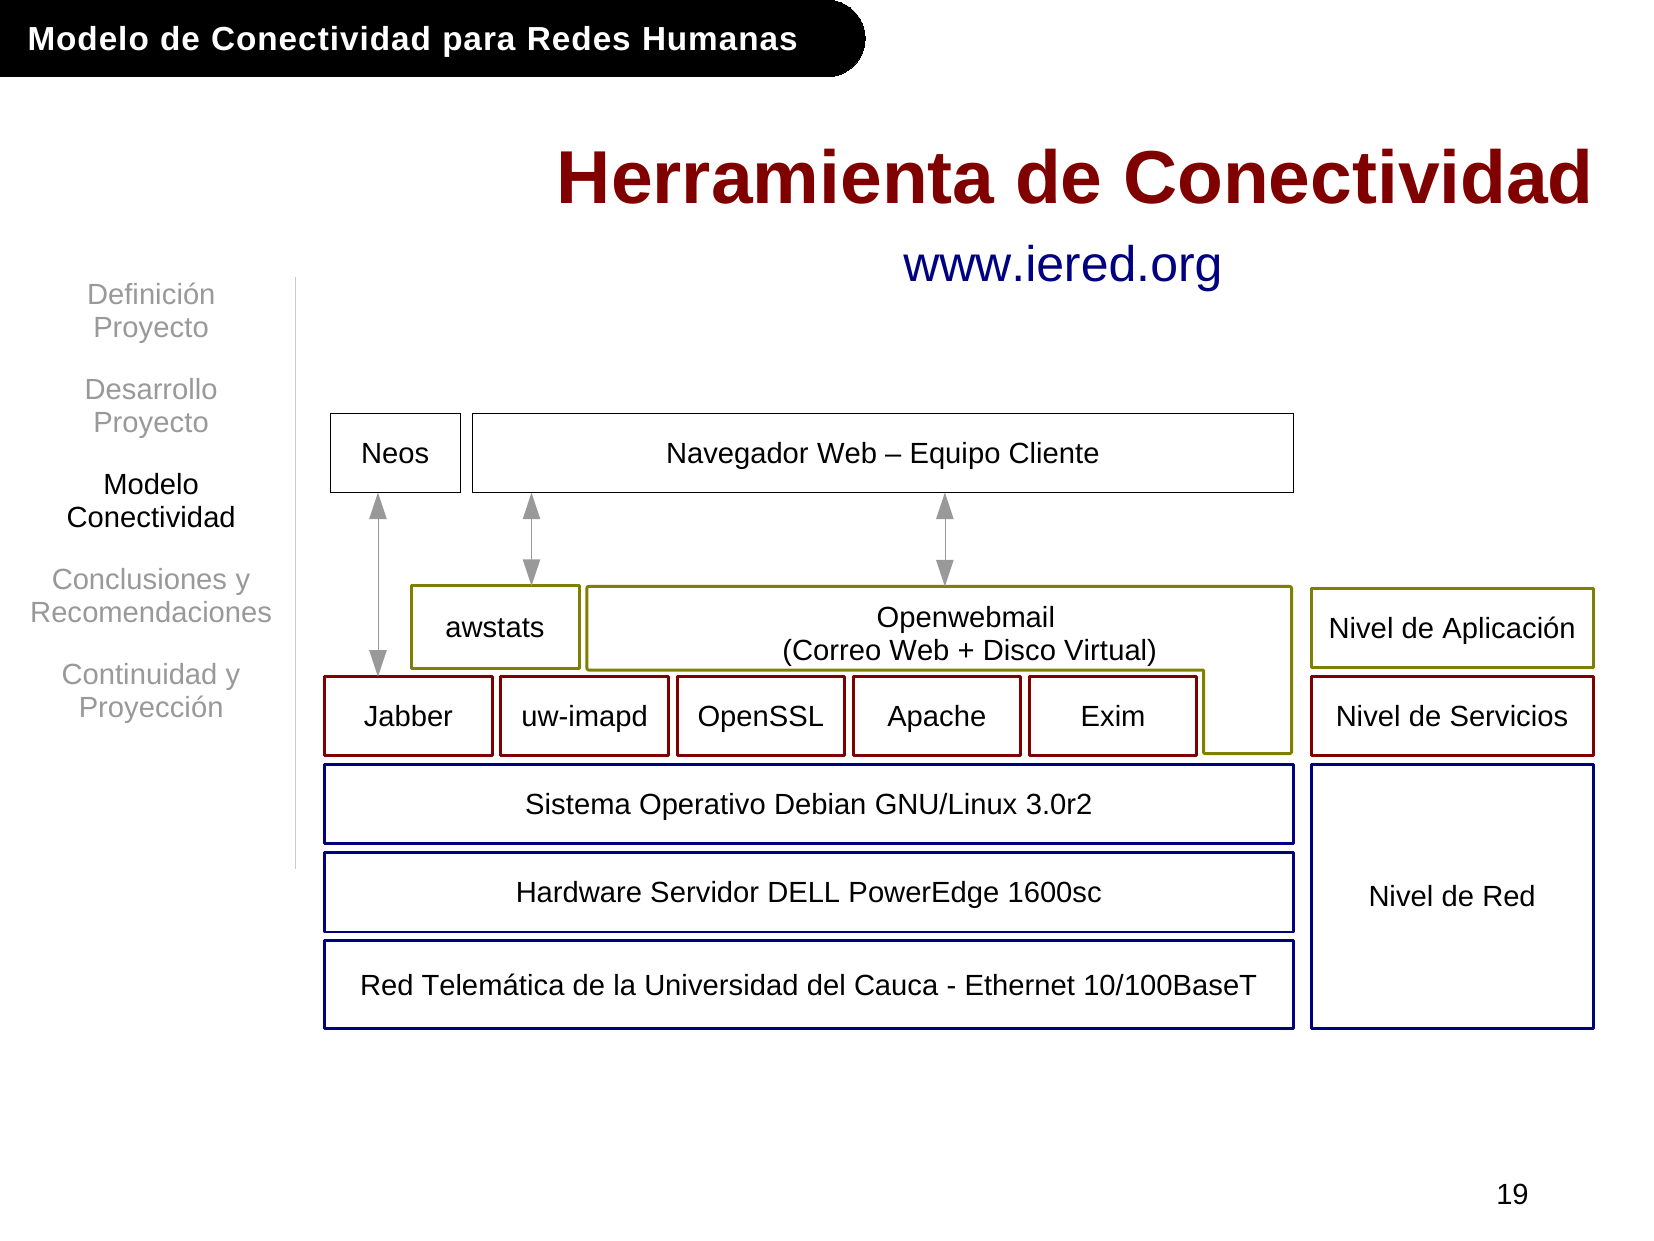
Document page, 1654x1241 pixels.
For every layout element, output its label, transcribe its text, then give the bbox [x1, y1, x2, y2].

text_box Exim [1029, 676, 1197, 756]
text_box Sistema Operativo Debian GNU/Linux 3.0r2 [324, 764, 1294, 844]
list Definición Proyecto Desarrollo Proyecto Modelo Conectividad Conclusiones y Recomendaciones Continuidad y Proyección [17, 277, 285, 862]
text_box Nivel de Servicios [1311, 676, 1594, 756]
text_box Jabber [324, 676, 493, 756]
text_box Openwebmail (Correo Web + Disco Virtual) [691, 600, 1249, 674]
text_box www.iered.org [738, 236, 1388, 296]
text_box [586, 586, 1292, 754]
text_box OpenSSL [677, 676, 845, 756]
text_box Nivel de Aplicación [1311, 588, 1594, 668]
title Herramienta de Conectividad [118, 118, 1595, 237]
text_box Hardware Servidor DELL PowerEdge 1600sc [324, 852, 1294, 933]
text_box uw-imapd [500, 676, 669, 756]
text_box Neos [330, 413, 461, 493]
text_box Red Telemática de la Universidad del Cauca - Ethernet 10/100BaseT [324, 940, 1294, 1029]
text_box Nivel de Red [1311, 764, 1594, 1029]
text_box Apache [853, 676, 1021, 756]
text_box Navegador Web – Equipo Cliente [472, 413, 1294, 493]
text_box awstats [411, 585, 580, 669]
